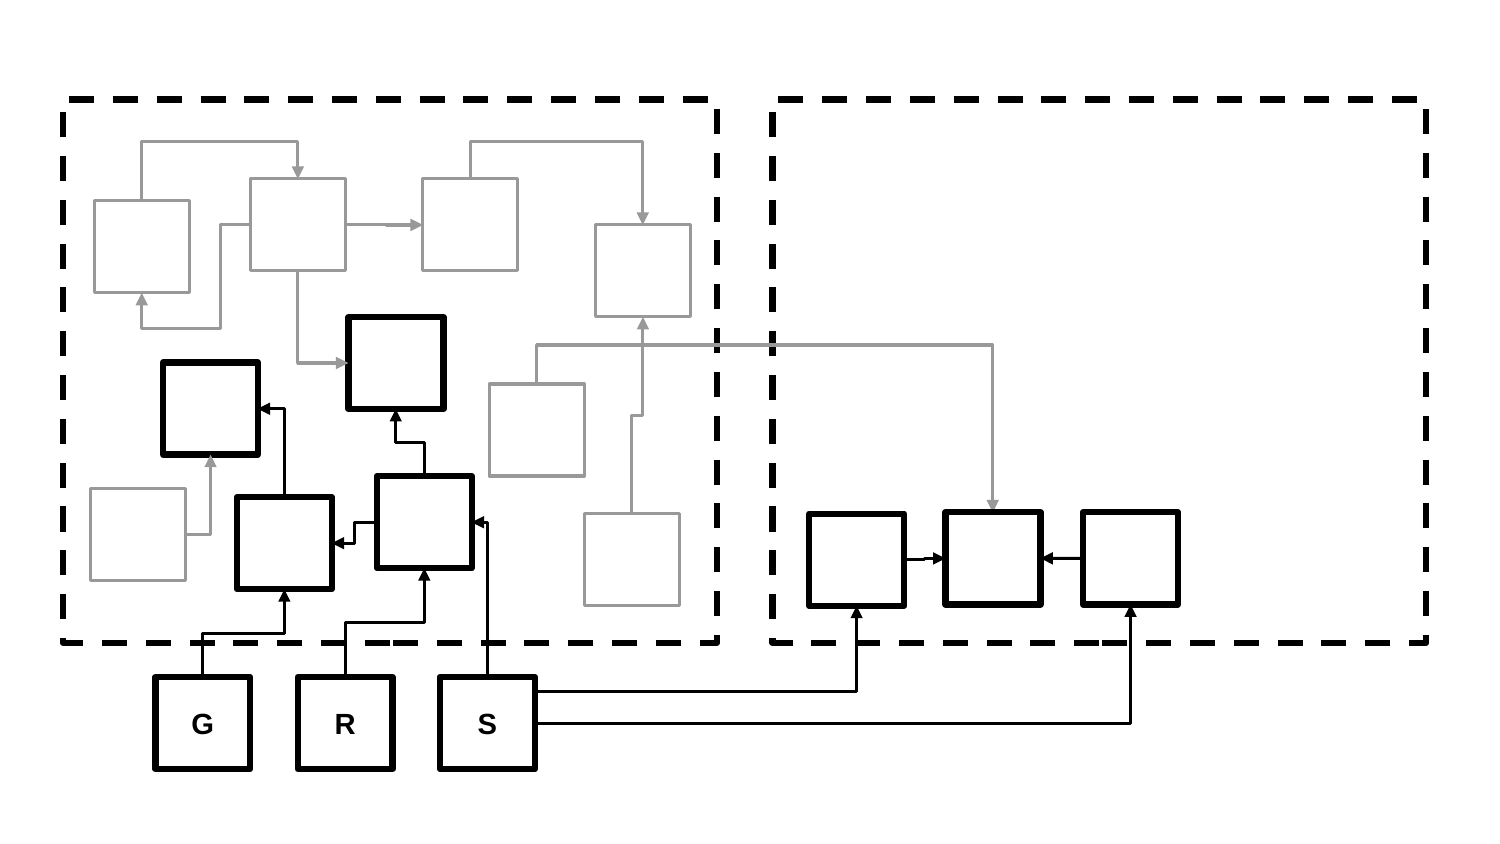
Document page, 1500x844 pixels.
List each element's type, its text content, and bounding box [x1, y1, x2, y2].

text_box [90, 488, 186, 581]
text_box R [297, 677, 393, 770]
text_box [422, 178, 518, 271]
text_box [376, 476, 472, 569]
text_box [236, 497, 332, 590]
text_box [162, 362, 258, 455]
text_box G [155, 677, 251, 770]
text_box [809, 513, 905, 606]
text_box [94, 200, 190, 293]
text_box [489, 383, 585, 477]
text_box [584, 513, 680, 606]
text_box [595, 224, 691, 317]
text_box [348, 316, 444, 410]
text_box [1082, 512, 1178, 605]
text_box [945, 512, 1041, 605]
text_box [250, 178, 346, 271]
text_box S [440, 677, 535, 770]
